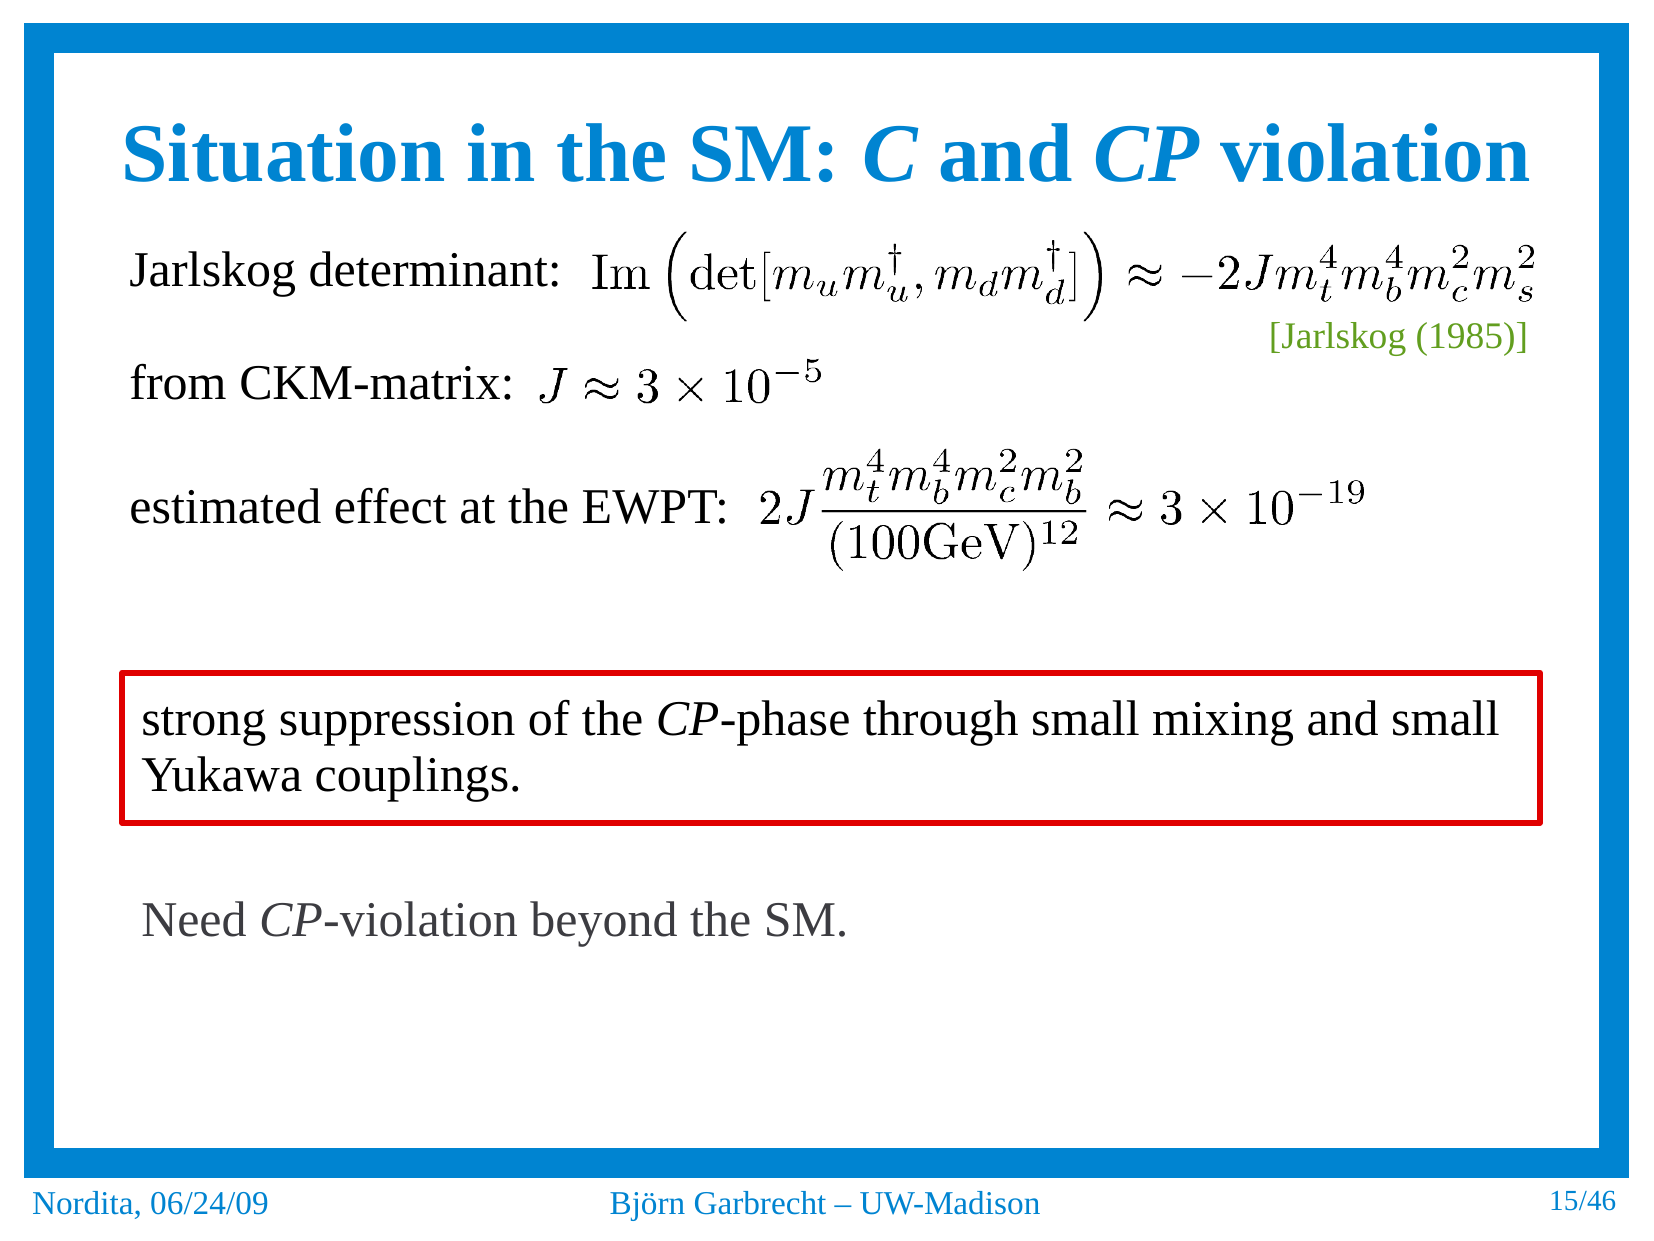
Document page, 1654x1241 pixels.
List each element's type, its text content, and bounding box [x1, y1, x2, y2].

text_box estimated effect at the EWPT: [114, 471, 744, 547]
text_box [Jarlskog (1985)] [1254, 326, 1540, 368]
picture [587, 225, 1543, 326]
text_box from CKM-matrix: [114, 347, 531, 423]
text_box strong suppression of the CP-phase through small mixing and small Yukawa couplings. [126, 683, 1516, 820]
picture [532, 354, 828, 410]
text_box Need CP-violation beyond the SM. [126, 884, 861, 961]
text_box Jarlskog determinant: [114, 235, 576, 311]
title Situation in the SM: C and CP violation [82, 49, 1571, 257]
picture [754, 445, 1370, 576]
